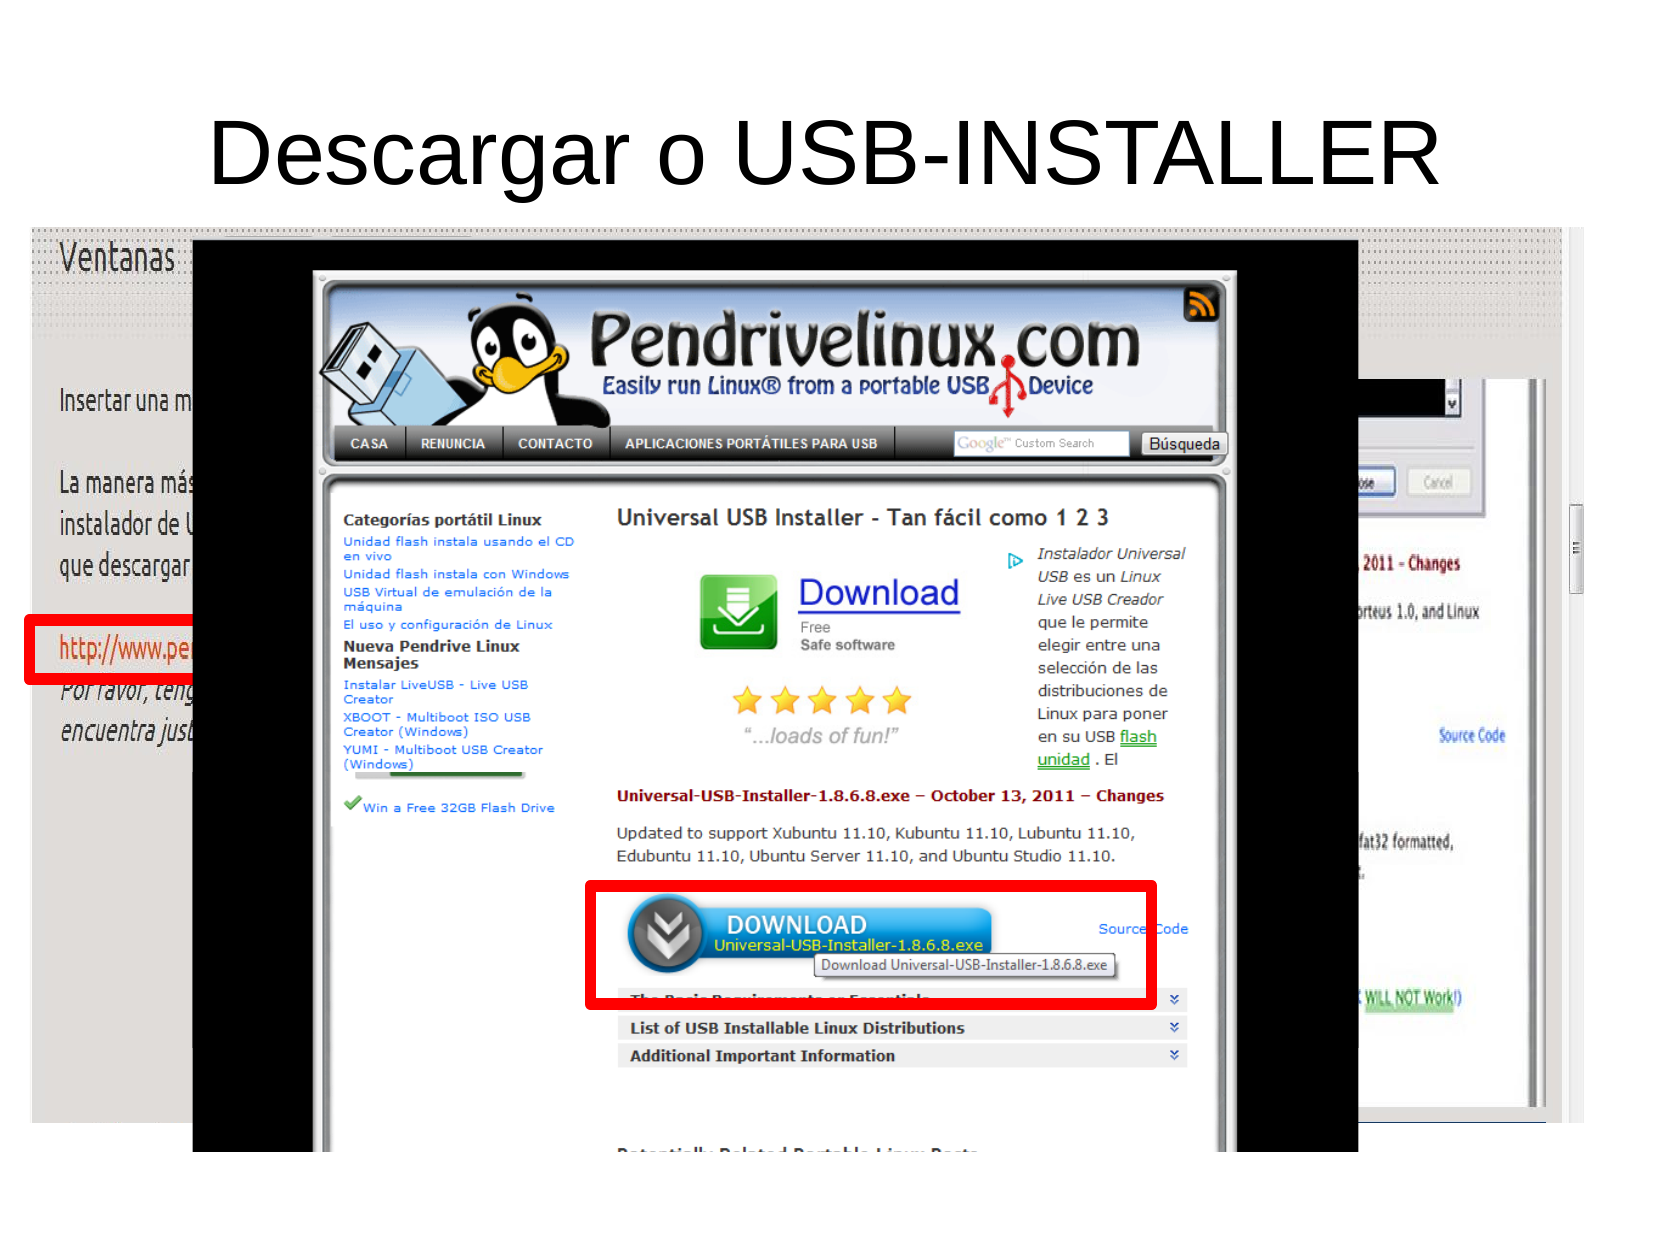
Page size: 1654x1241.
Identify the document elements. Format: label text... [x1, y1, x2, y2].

title Descargar o USB-INSTALLER [82, 49, 1571, 227]
text_box [29, 620, 192, 680]
text_box [590, 885, 1152, 1004]
picture [29, 227, 1584, 1152]
